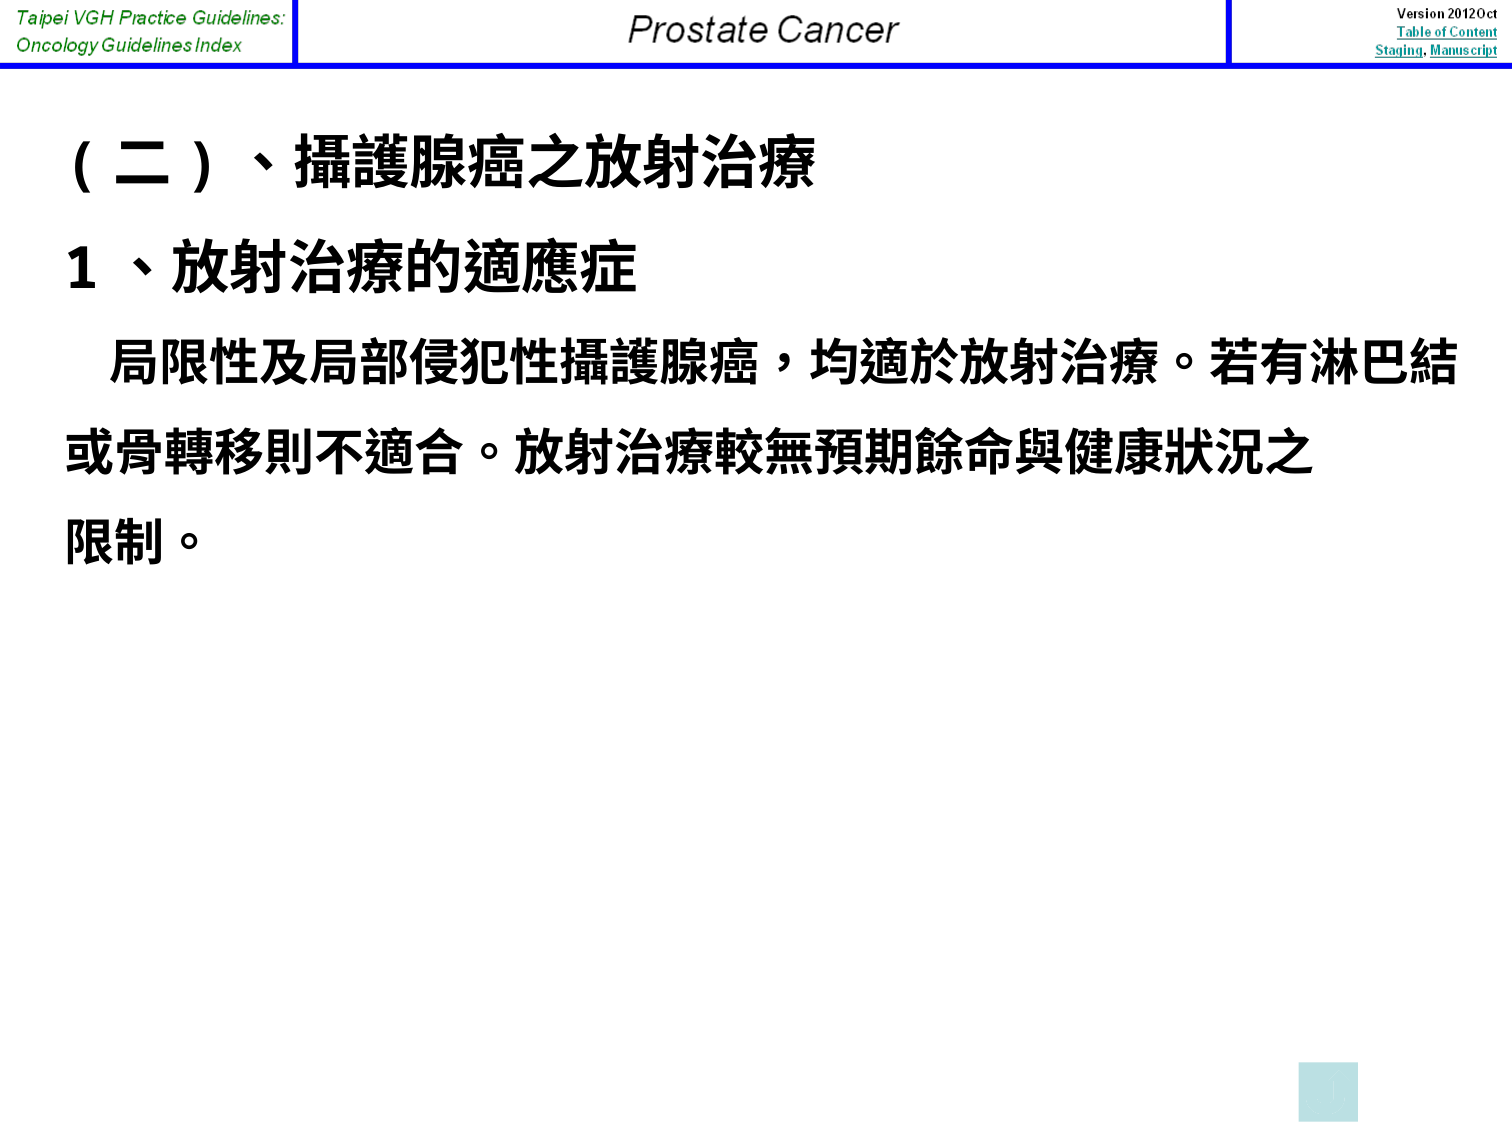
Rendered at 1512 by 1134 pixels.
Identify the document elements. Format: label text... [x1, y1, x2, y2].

title (二)、攝護腺癌之放射治療 1、放射治療的適應症 局限性及局部侵犯性攝護腺癌，均適於放射治療。若有淋巴結或骨轉移則不適合。放射治療較無預期餘命與健康狀況之 限制。 [49, 82, 1477, 556]
